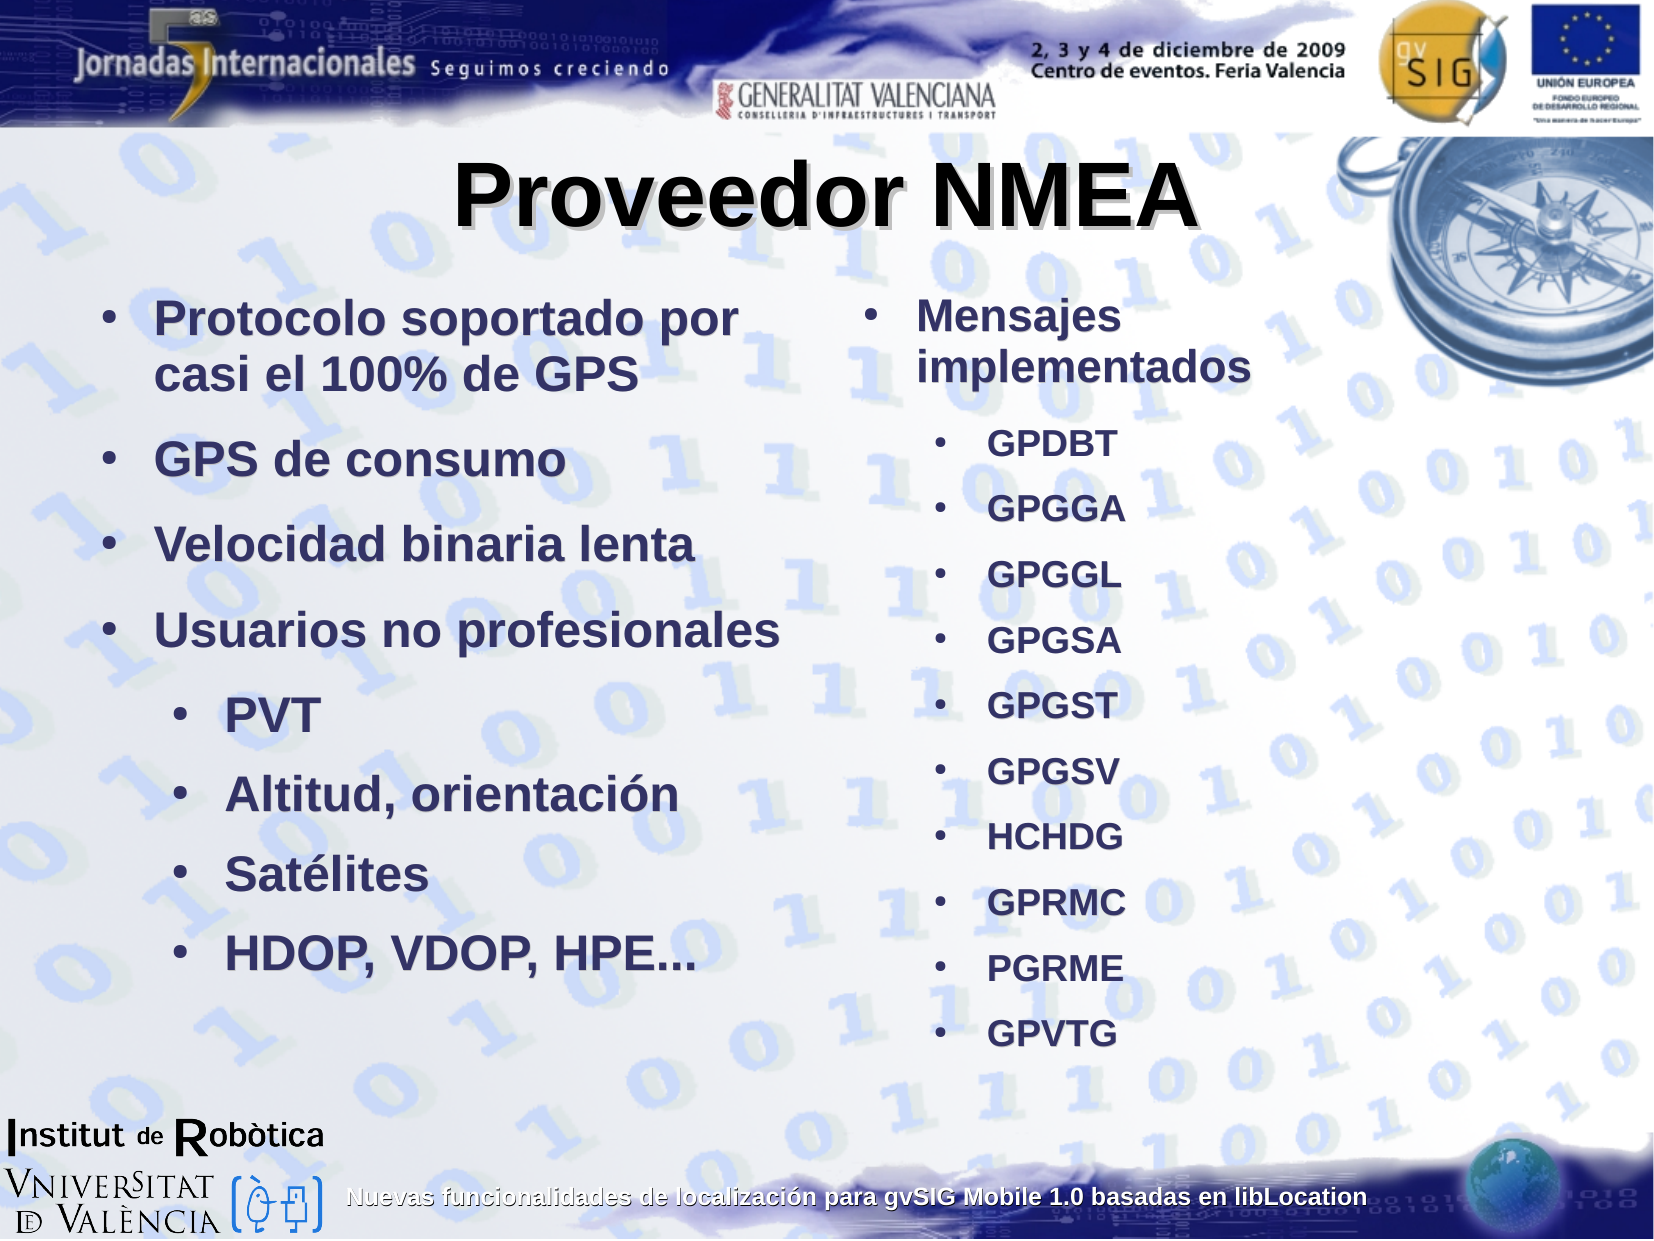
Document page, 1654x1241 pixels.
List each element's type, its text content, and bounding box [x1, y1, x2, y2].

list Mensajes implementados GPDBT GPGGA GPGGL GPGSA GPGST GPGSV HCHDG GPRMC PGRME GPVTG [845, 290, 1572, 1055]
picture [0, 0, 1654, 1239]
title Proveedor NMEA [82, 90, 1571, 298]
list Protocolo soportado por casi el 100% de GPS GPS de consumo Velocidad binaria lenta Usuarios no profesionales PVT Altitud, orientación Satélites HDOP, VDOP, HPE... [82, 290, 809, 1109]
